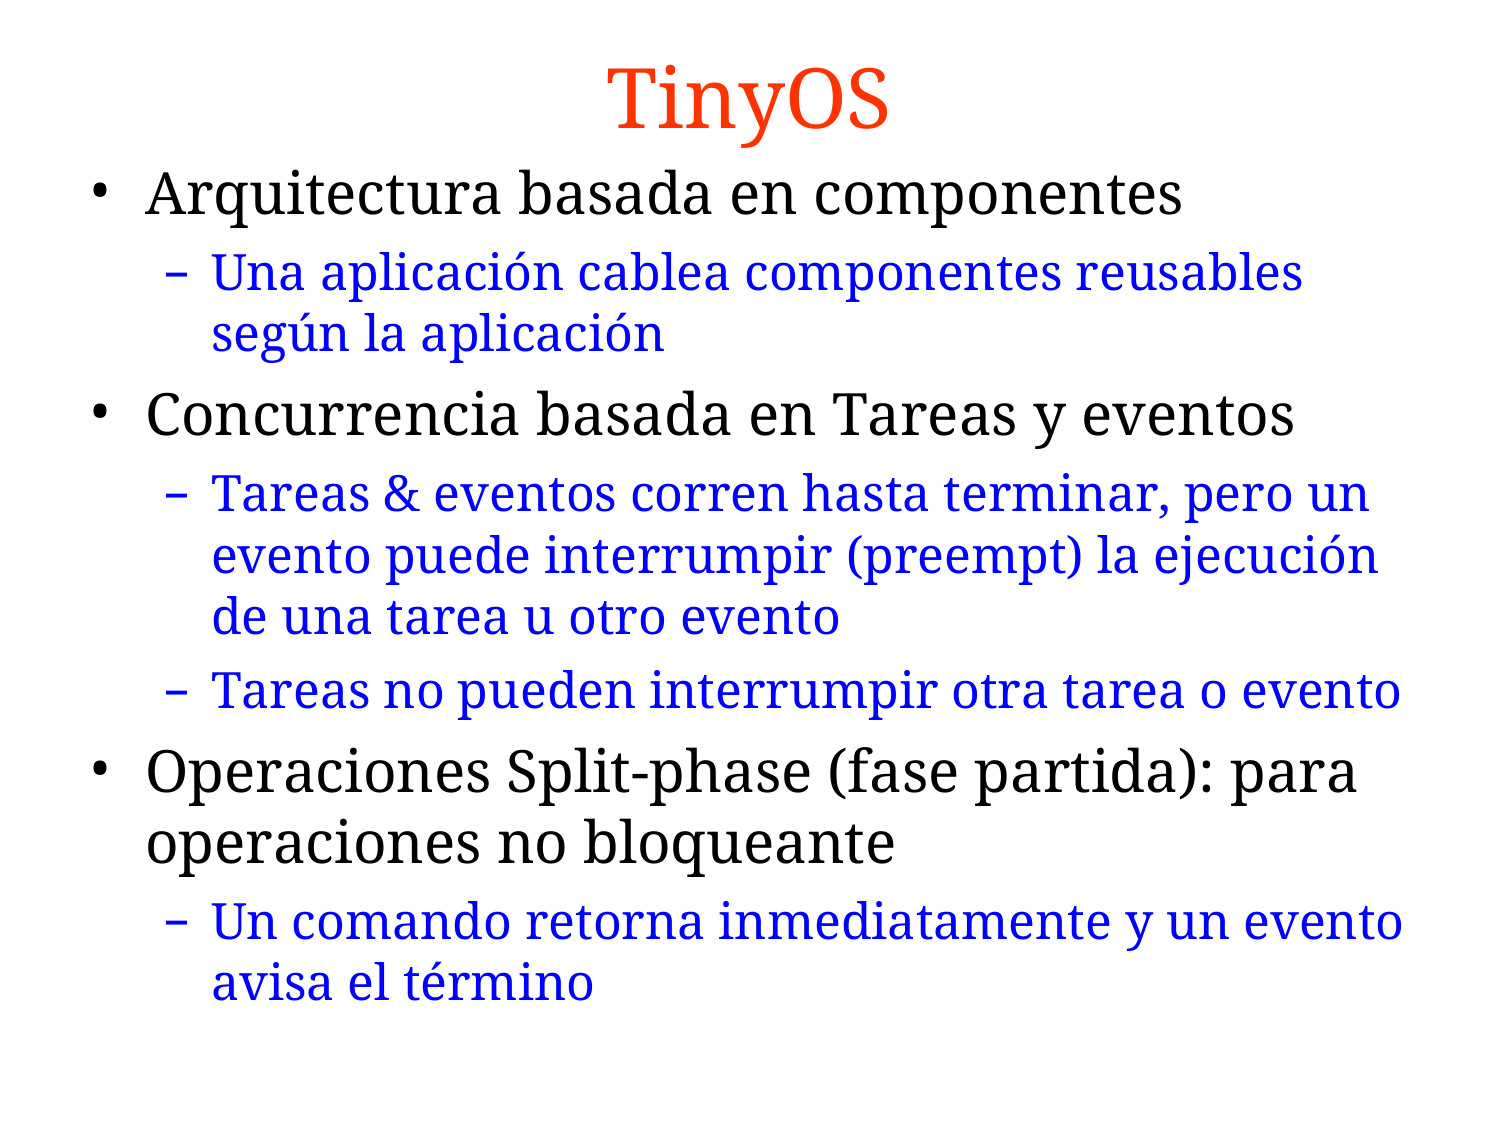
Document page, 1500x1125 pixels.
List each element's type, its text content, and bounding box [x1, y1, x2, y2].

title TinyOS [74, 34, 1425, 149]
list Arquitectura basada en componentes Una aplicación cablea componentes reusables según la aplicación Concurrencia basada en Tareas y eventos Tareas & eventos corren hasta terminar, pero un evento puede interrumpir (preempt) la ejecución de una tarea u otro evento Tareas no pueden interrumpir otra tarea o evento Operaciones Split-phase (fase partida): para operaciones no bloqueante Un comando retorna inmediatamente y un evento avisa el término [74, 149, 1425, 1021]
